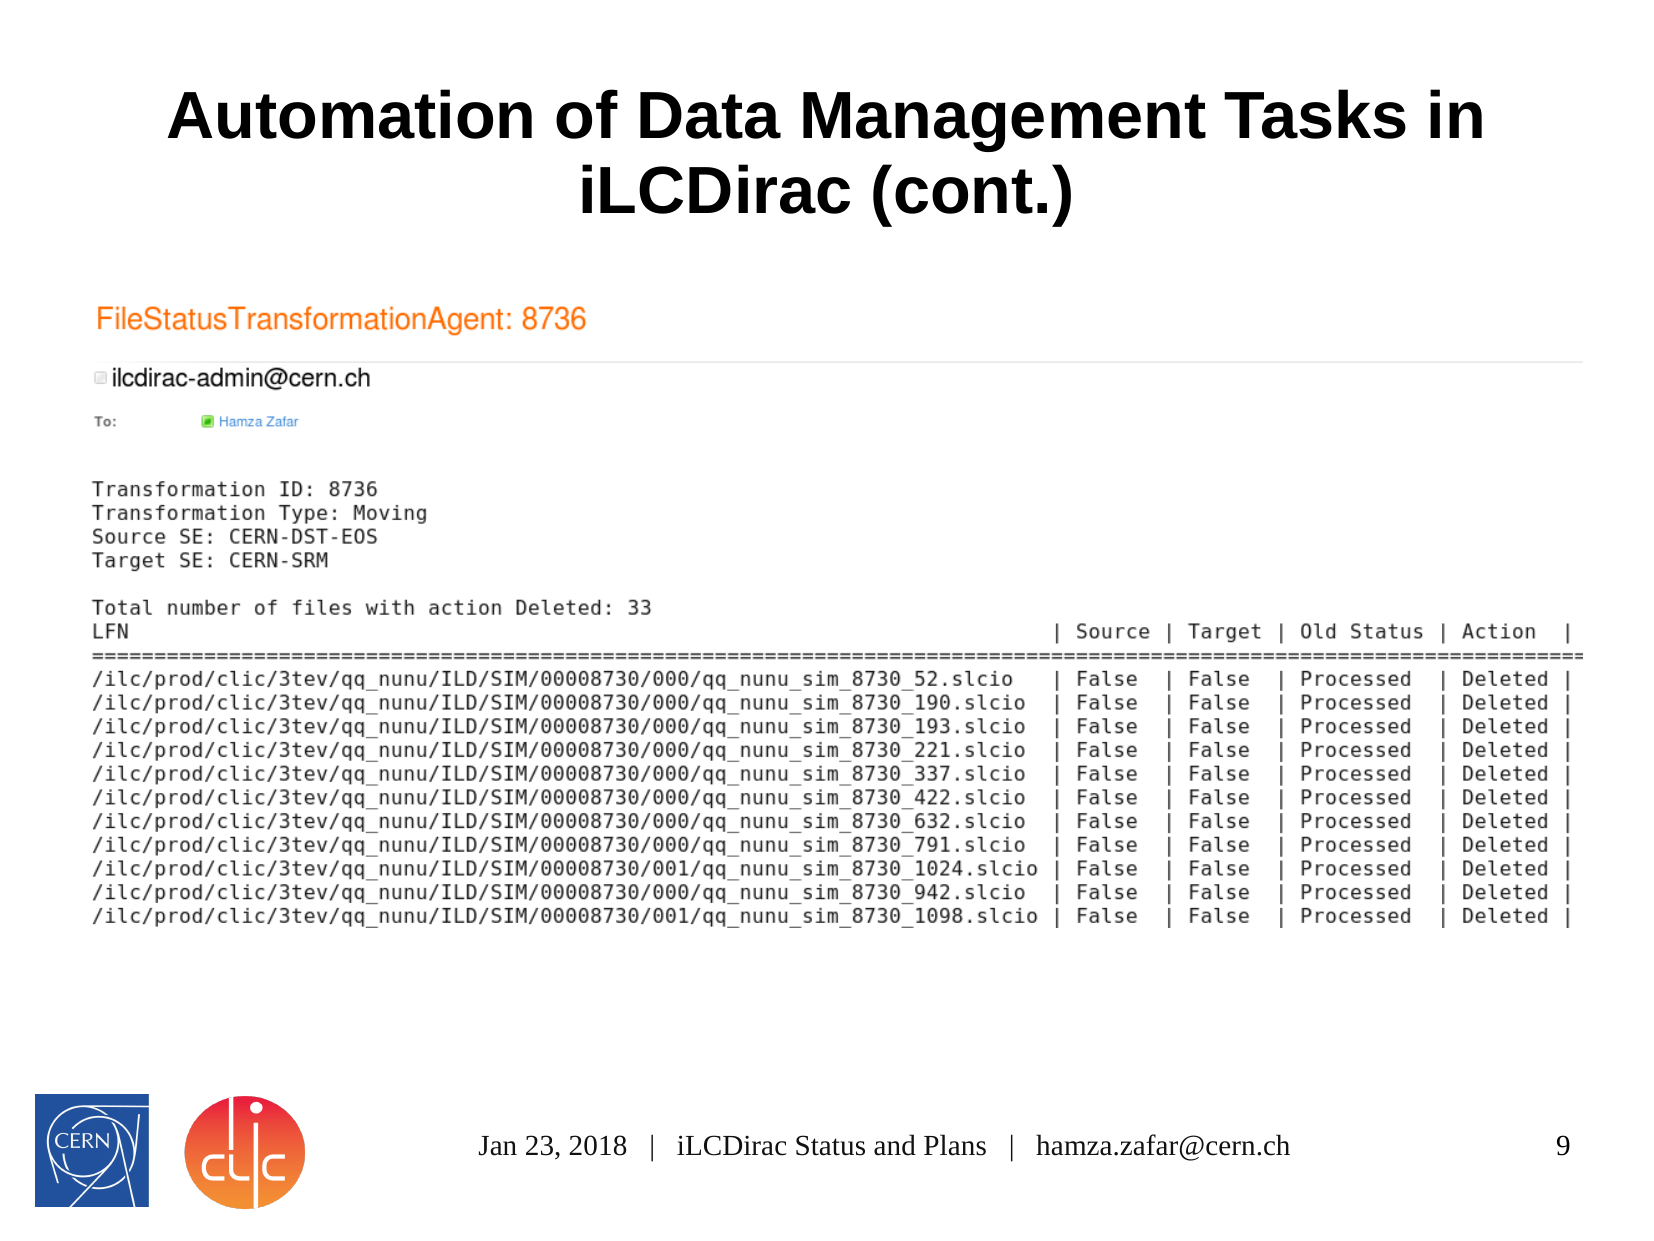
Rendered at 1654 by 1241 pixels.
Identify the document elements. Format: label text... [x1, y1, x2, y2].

picture [82, 288, 1583, 928]
title Automation of Data Management Tasks in iLCDirac (cont.) [82, 49, 1571, 257]
picture [35, 1094, 149, 1208]
picture [154, 1067, 335, 1237]
